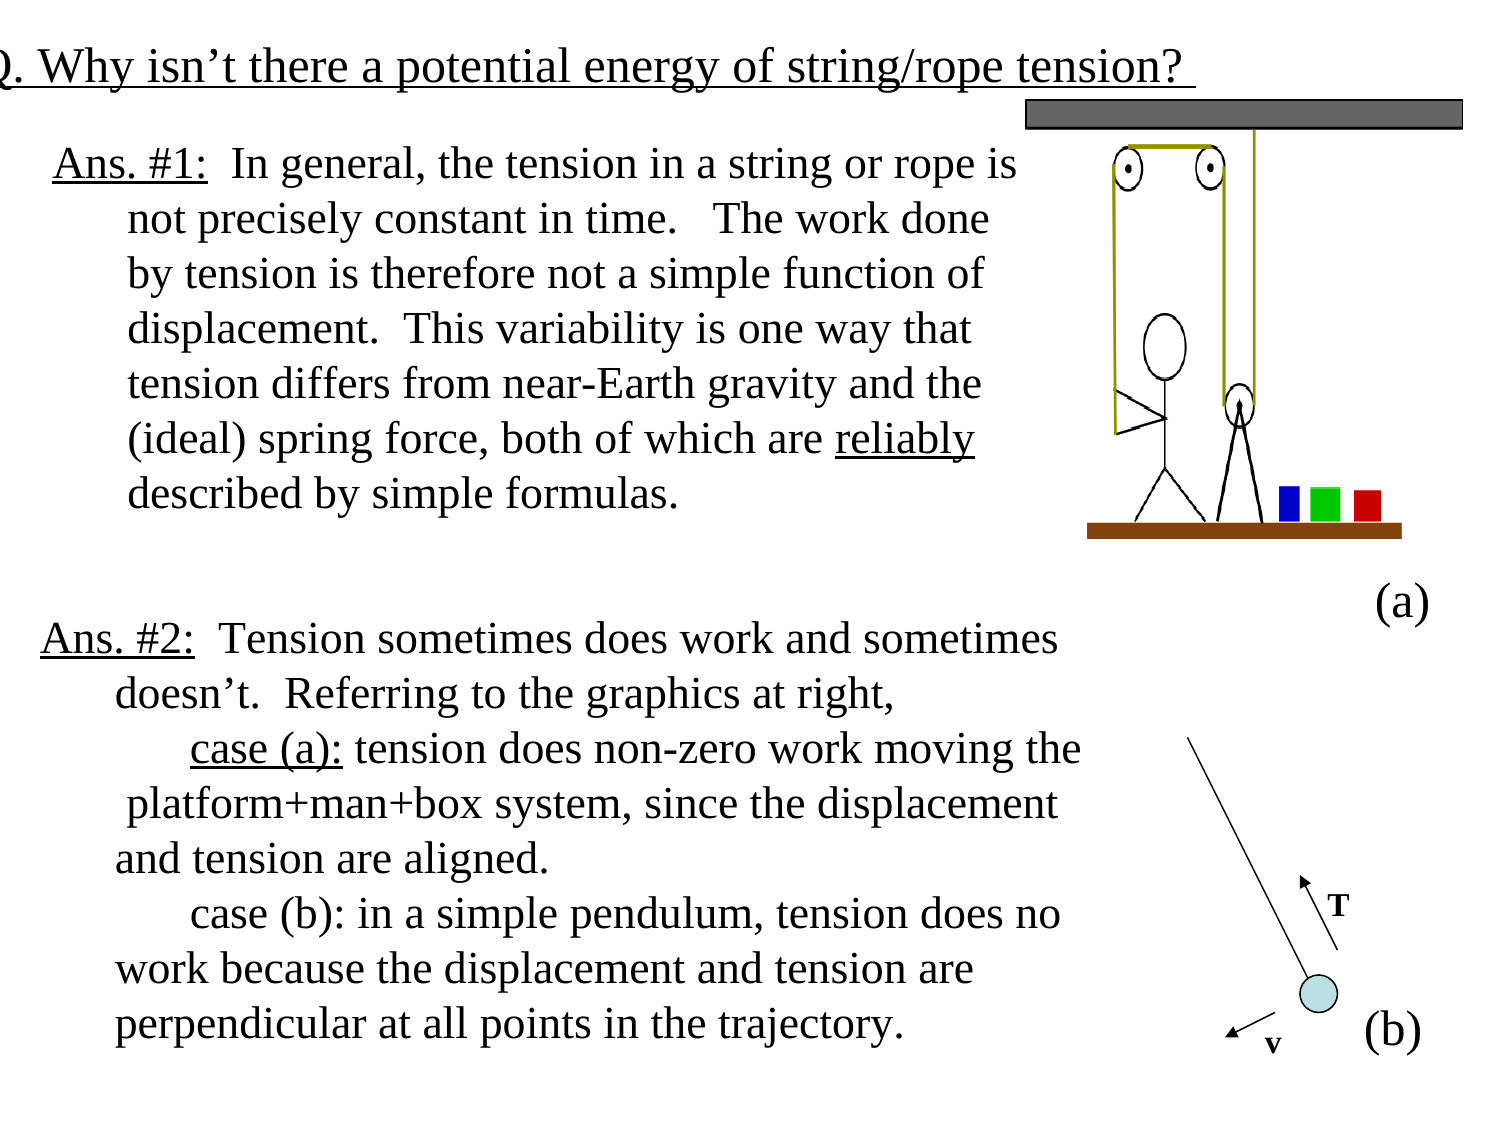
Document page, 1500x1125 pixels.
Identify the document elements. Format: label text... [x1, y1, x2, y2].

text_box Ans. #1: In general, the tension in a string or rope is not precisely constant in time. The work done by tension is therefore not a simple function of displacement. This variability is one way that tension differs from near-Earth gravity and the (ideal) spring force, both of which are reliably described by simple formulas. [37, 125, 1025, 526]
text_box Ans. #2: Tension sometimes does work and sometimes doesn’t. Referring to the graphics at right, case (a): tension does non-zero work moving the platform+man+box system, since the displacement and tension are aligned. case (b): in a simple pendulum, tension does no work because the displacement and tension are perpendicular at all points in the trajectory. [24, 599, 1101, 1056]
text_box (b) [1349, 987, 1438, 1063]
text_box T [1312, 874, 1351, 931]
text_box (a) [1360, 559, 1446, 636]
text_box v [1249, 1012, 1281, 1068]
text_box Q. Why isn’t there a potential energy of string/rope tension? [0, 24, 1362, 101]
picture [1025, 99, 1463, 540]
text_box [1299, 974, 1338, 1013]
